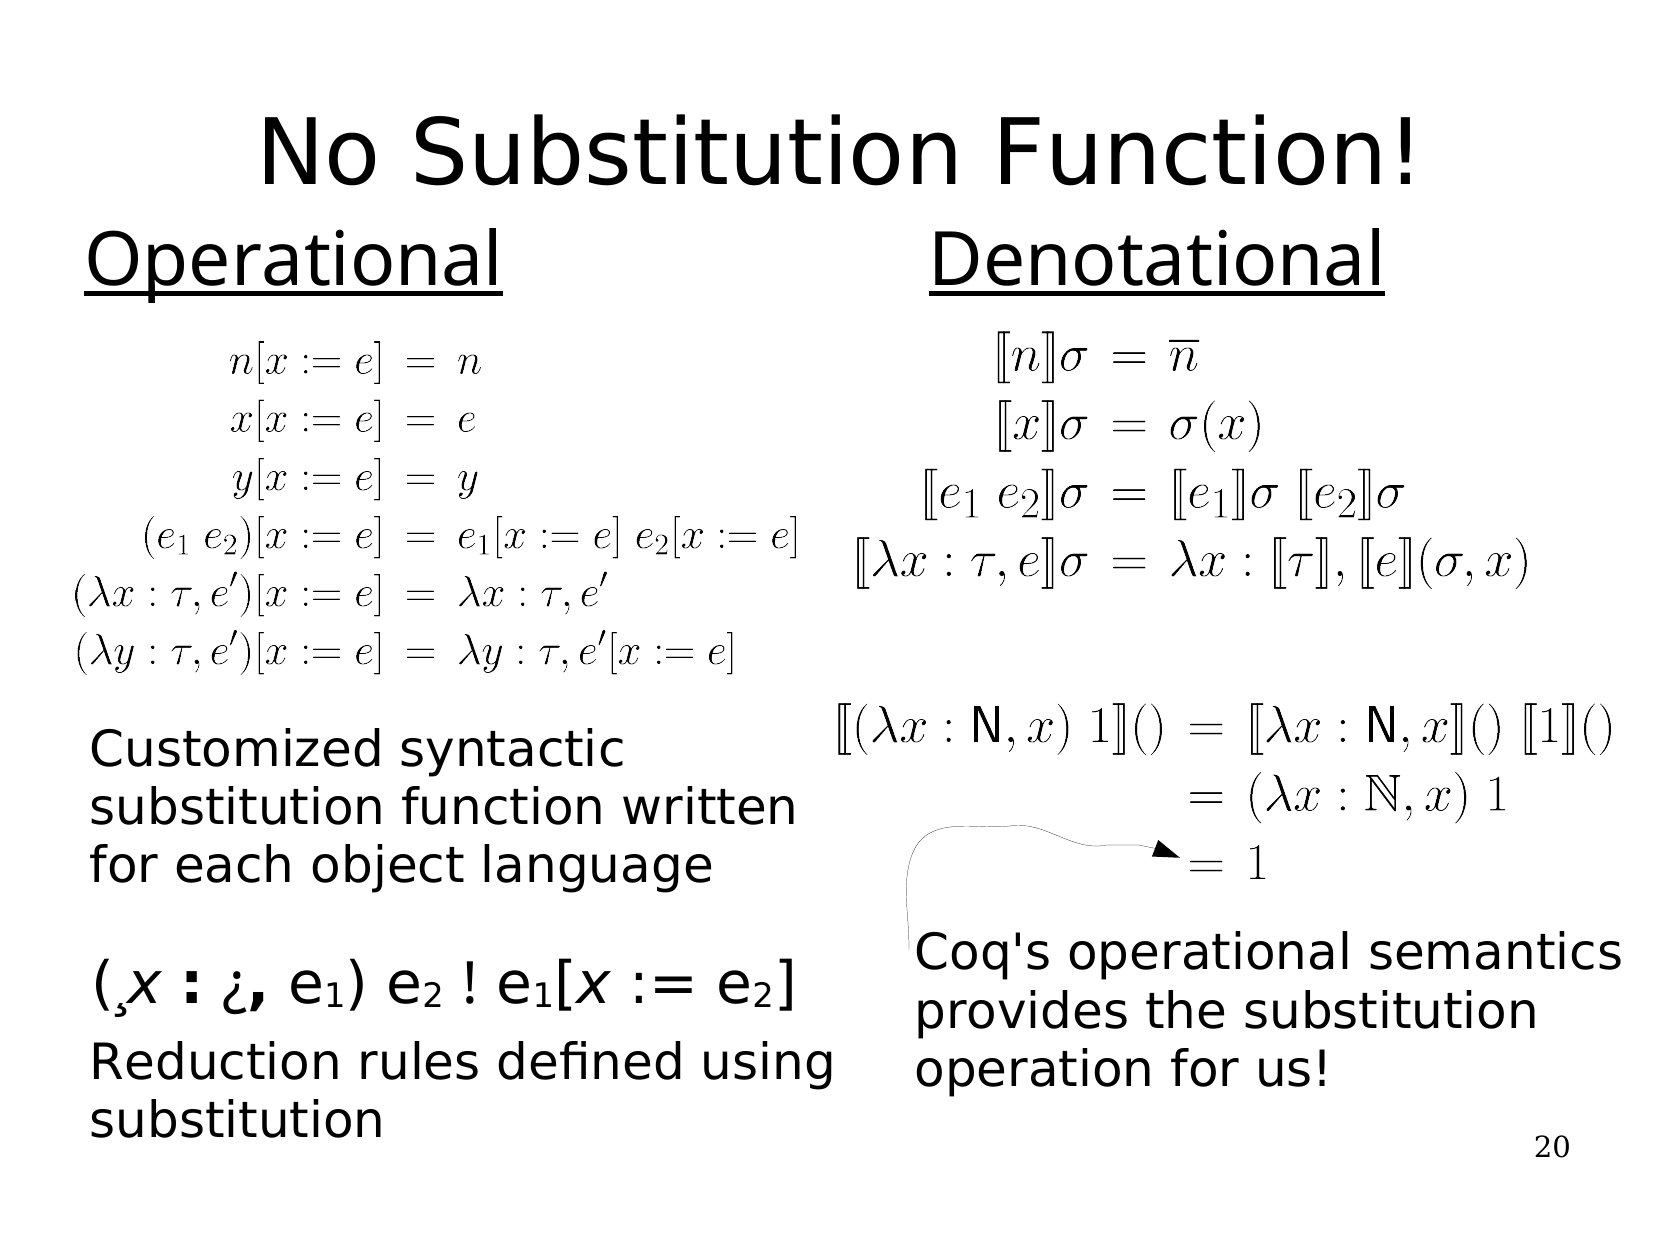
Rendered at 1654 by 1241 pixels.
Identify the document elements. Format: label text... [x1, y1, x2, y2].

text_box Customized syntactic substitution function written for each object language [75, 712, 863, 903]
text_box Denotational [913, 197, 1465, 319]
text_box Coq's operational semantics provides the substitution operation for us! [900, 915, 1654, 1106]
picture [75, 341, 796, 676]
text_box Reduction rules defined using substitution [75, 1025, 863, 1157]
text_box (¸x : ¿, e1) e2 ! e1[x := e2] [77, 933, 900, 1059]
text_box Operational [69, 197, 595, 319]
picture [838, 331, 1611, 880]
title No Substitution Function! [82, 56, 1571, 250]
